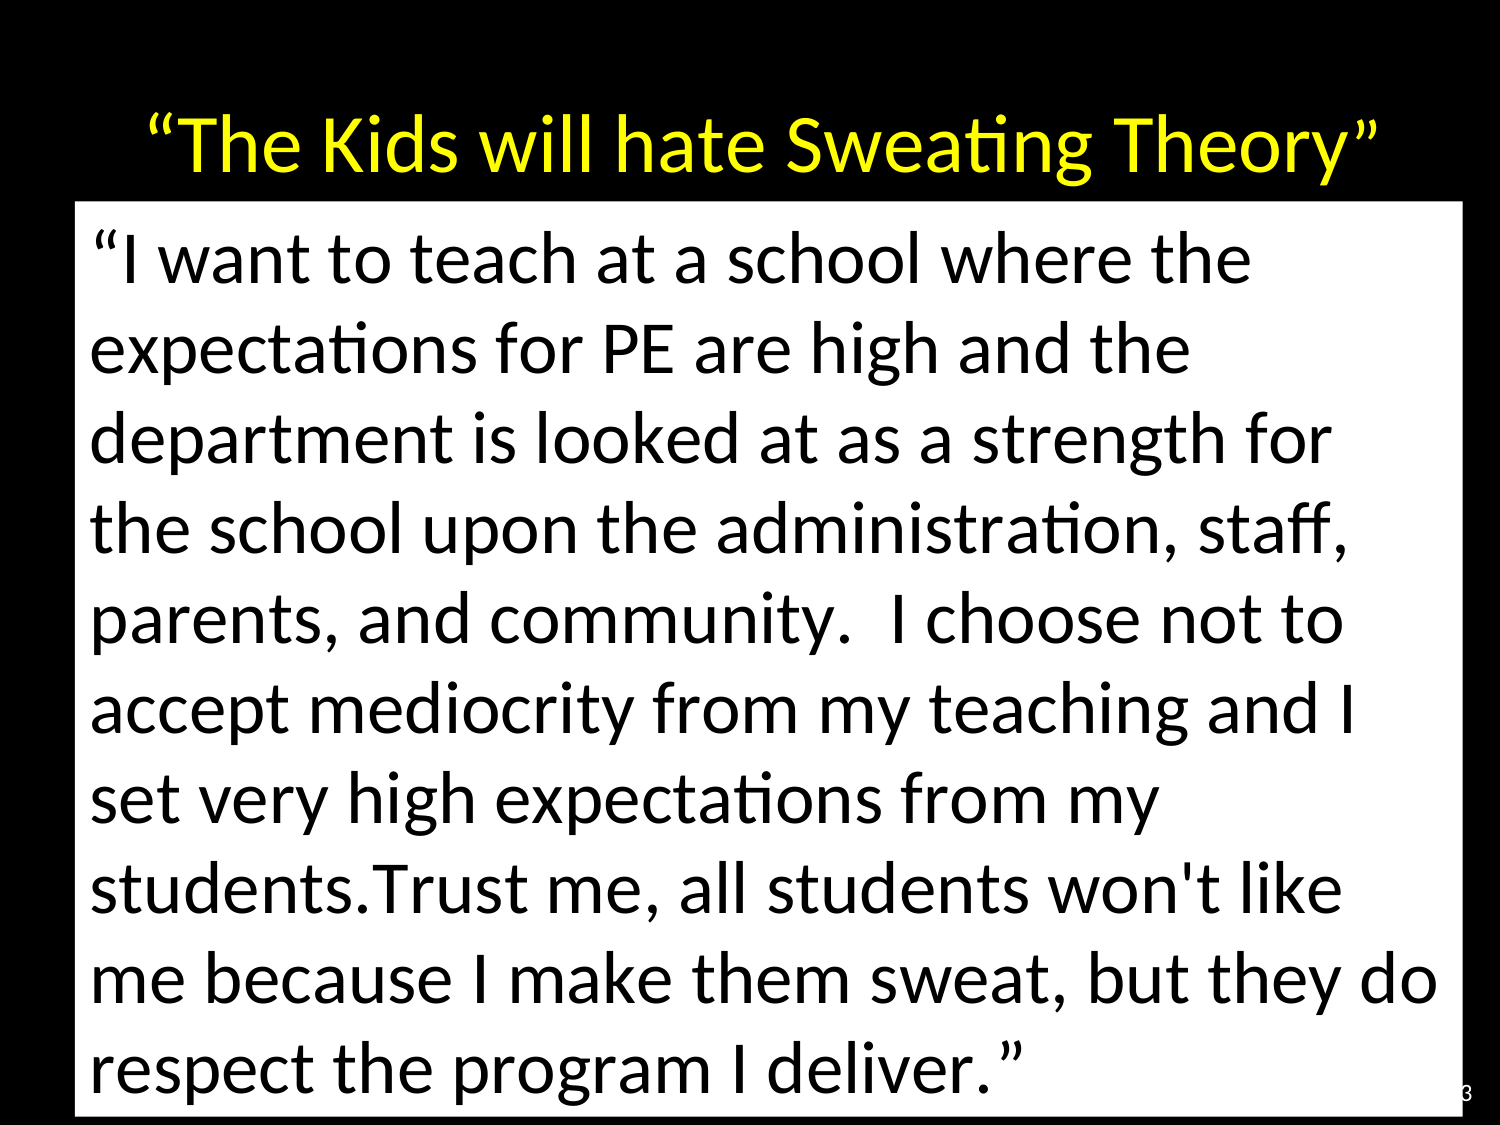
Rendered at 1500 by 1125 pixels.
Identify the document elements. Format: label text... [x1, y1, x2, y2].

title “The Kids will hate Sweating Theory” [74, 45, 1450, 201]
text_box “I want to teach at a school where the expectations for PE are high and the department is looked at as a strength for the school upon the administration, staff, parents, and community. I choose not to accept mediocrity from my teaching and I set very high expectations from my students.Trust me, all students won't like me because I make them sweat, but they do respect the program I deliver.” [74, 201, 1463, 1117]
text_box <number> [1137, 1061, 1488, 1122]
